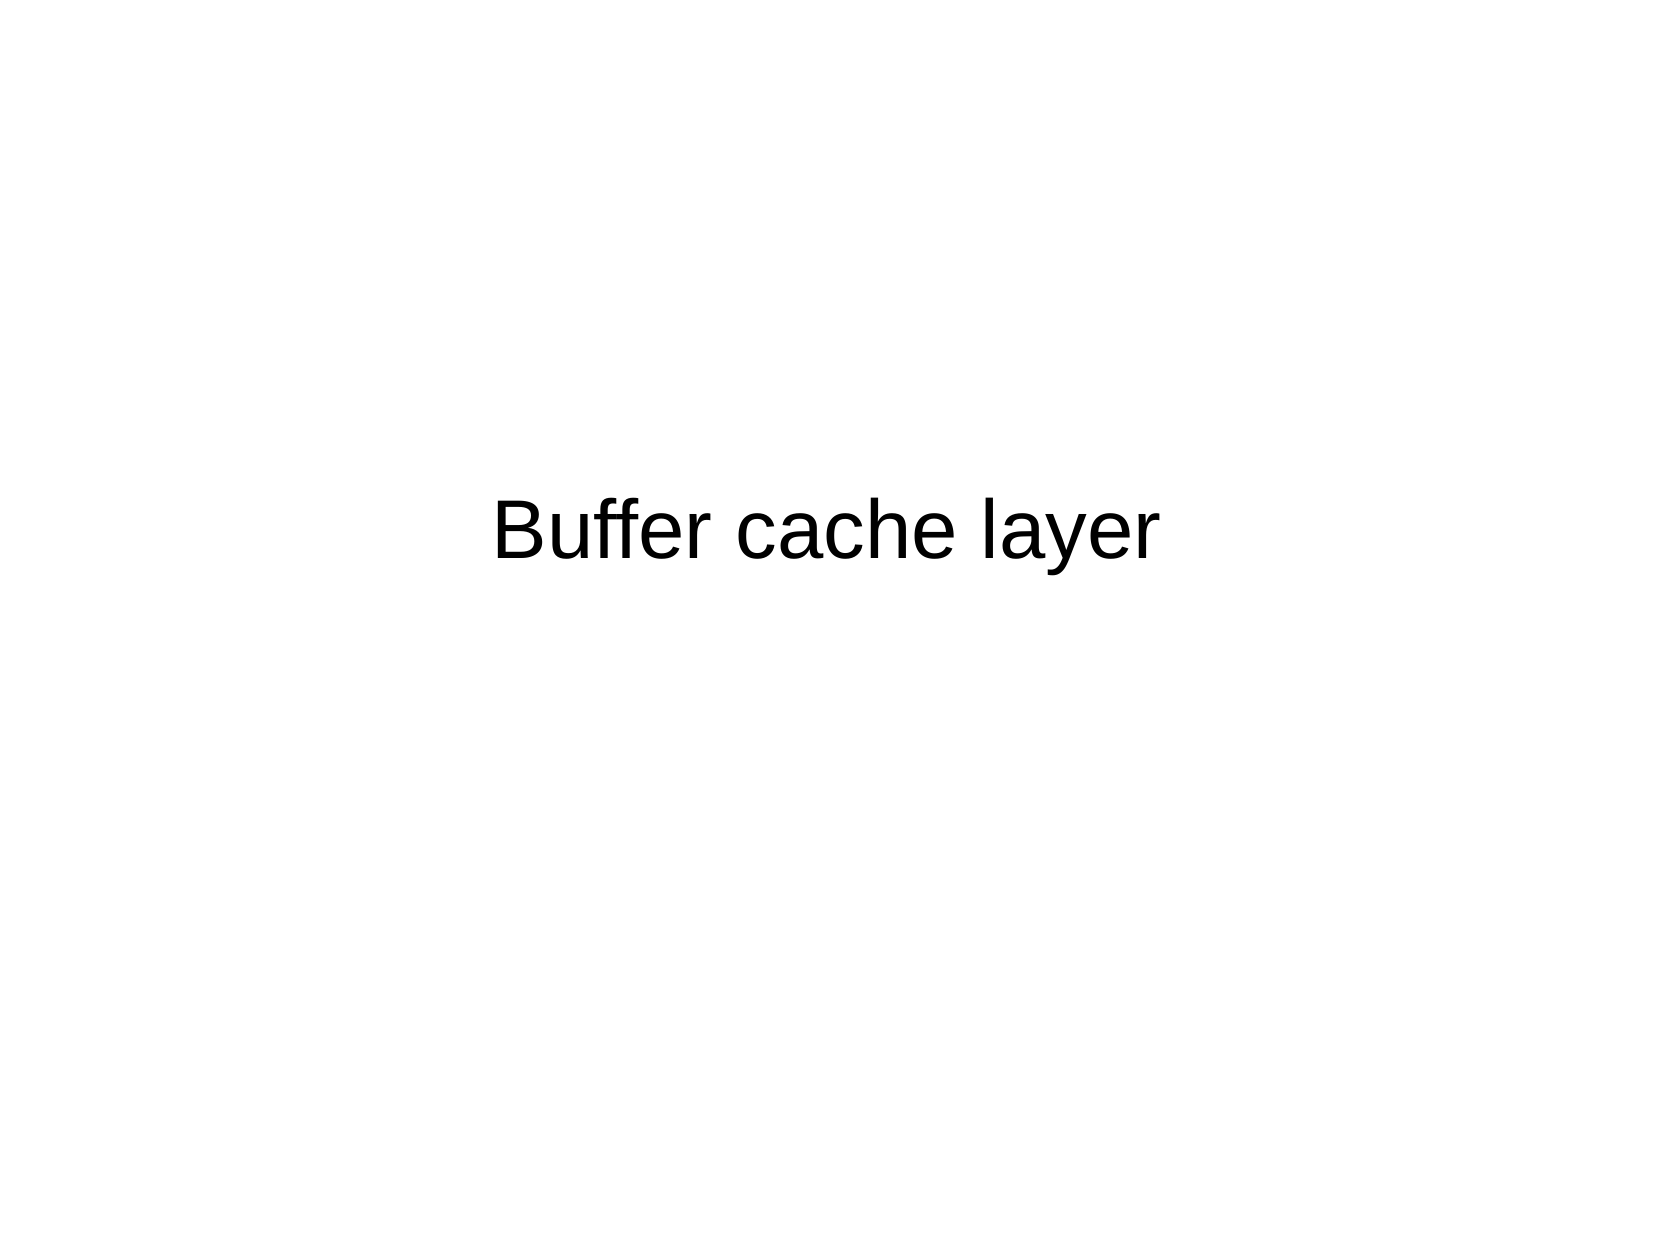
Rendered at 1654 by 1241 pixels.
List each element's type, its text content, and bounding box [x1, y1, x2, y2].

subtitle Buffer cache layer [82, 49, 1571, 1010]
